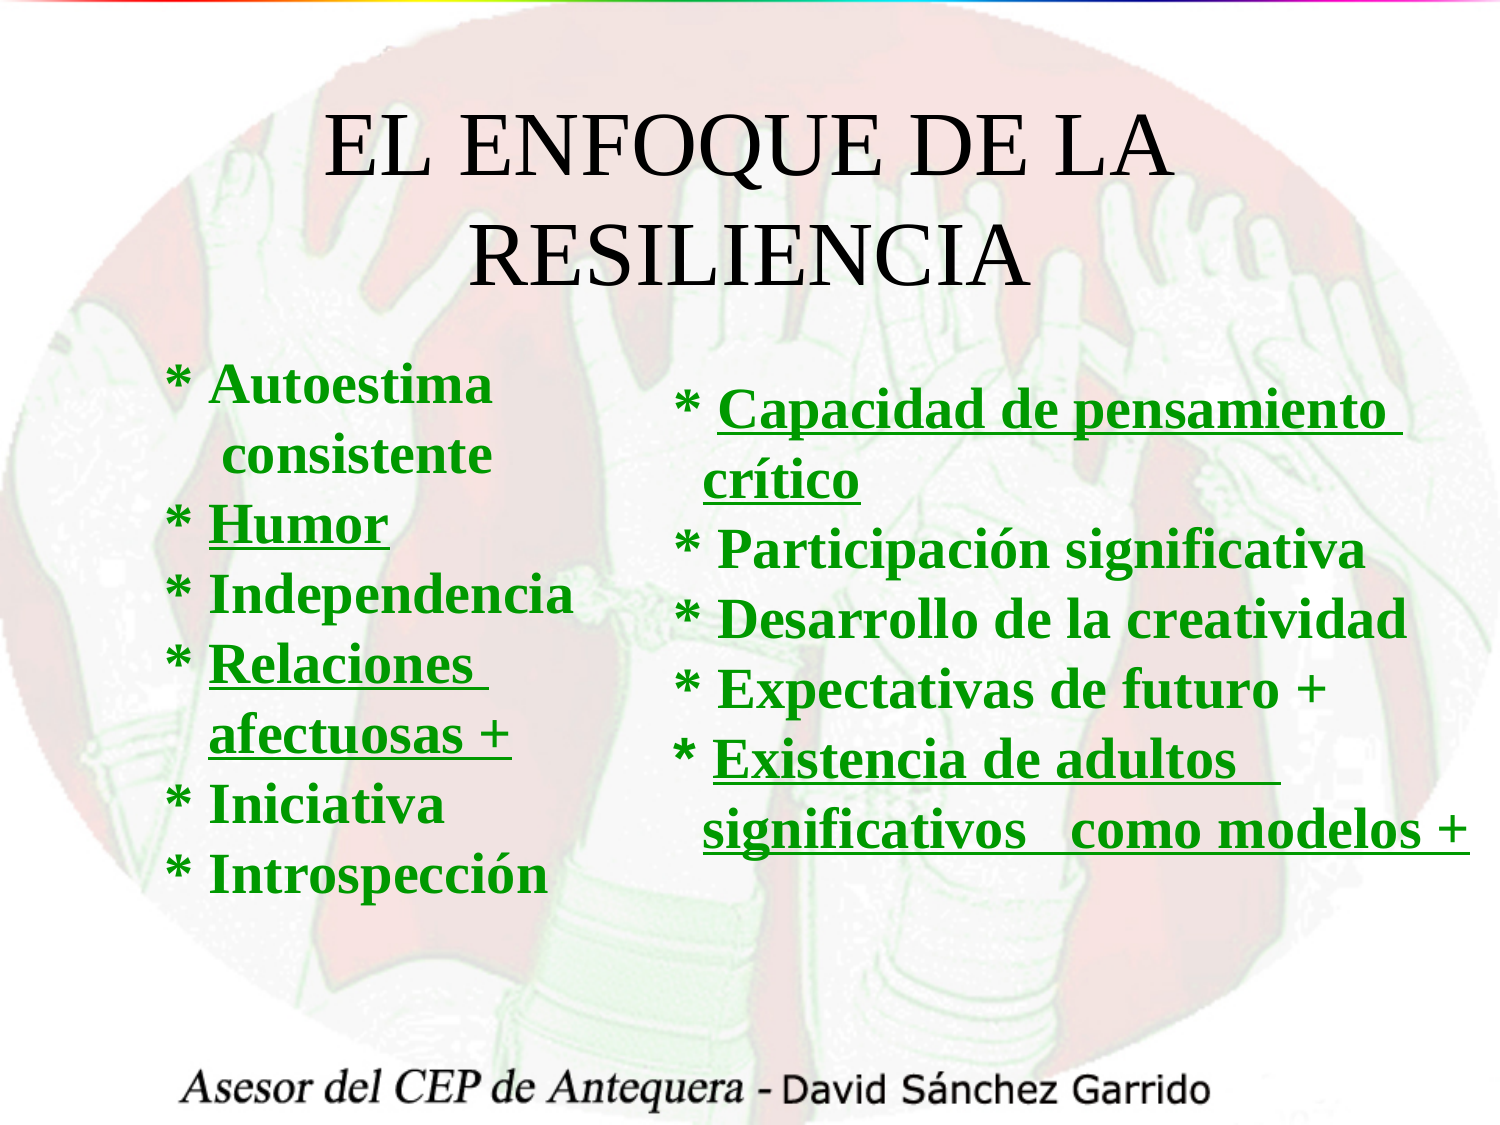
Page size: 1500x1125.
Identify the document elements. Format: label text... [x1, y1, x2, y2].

text_box EL ENFOQUE DE LA RESILIENCIA [112, 99, 1388, 288]
picture [0, 0, 1500, 1125]
text_box * Capacidad de pensamiento crítico * Participación significativa * Desarrollo de la creatividad * Expectativas de futuro + * Existencia de adultos significativos como modelos + [658, 362, 1500, 868]
text_box * Autoestima consistente * Humor * Independencia * Relaciones afectuosas + * Iniciativa * Introspección [150, 337, 676, 1013]
